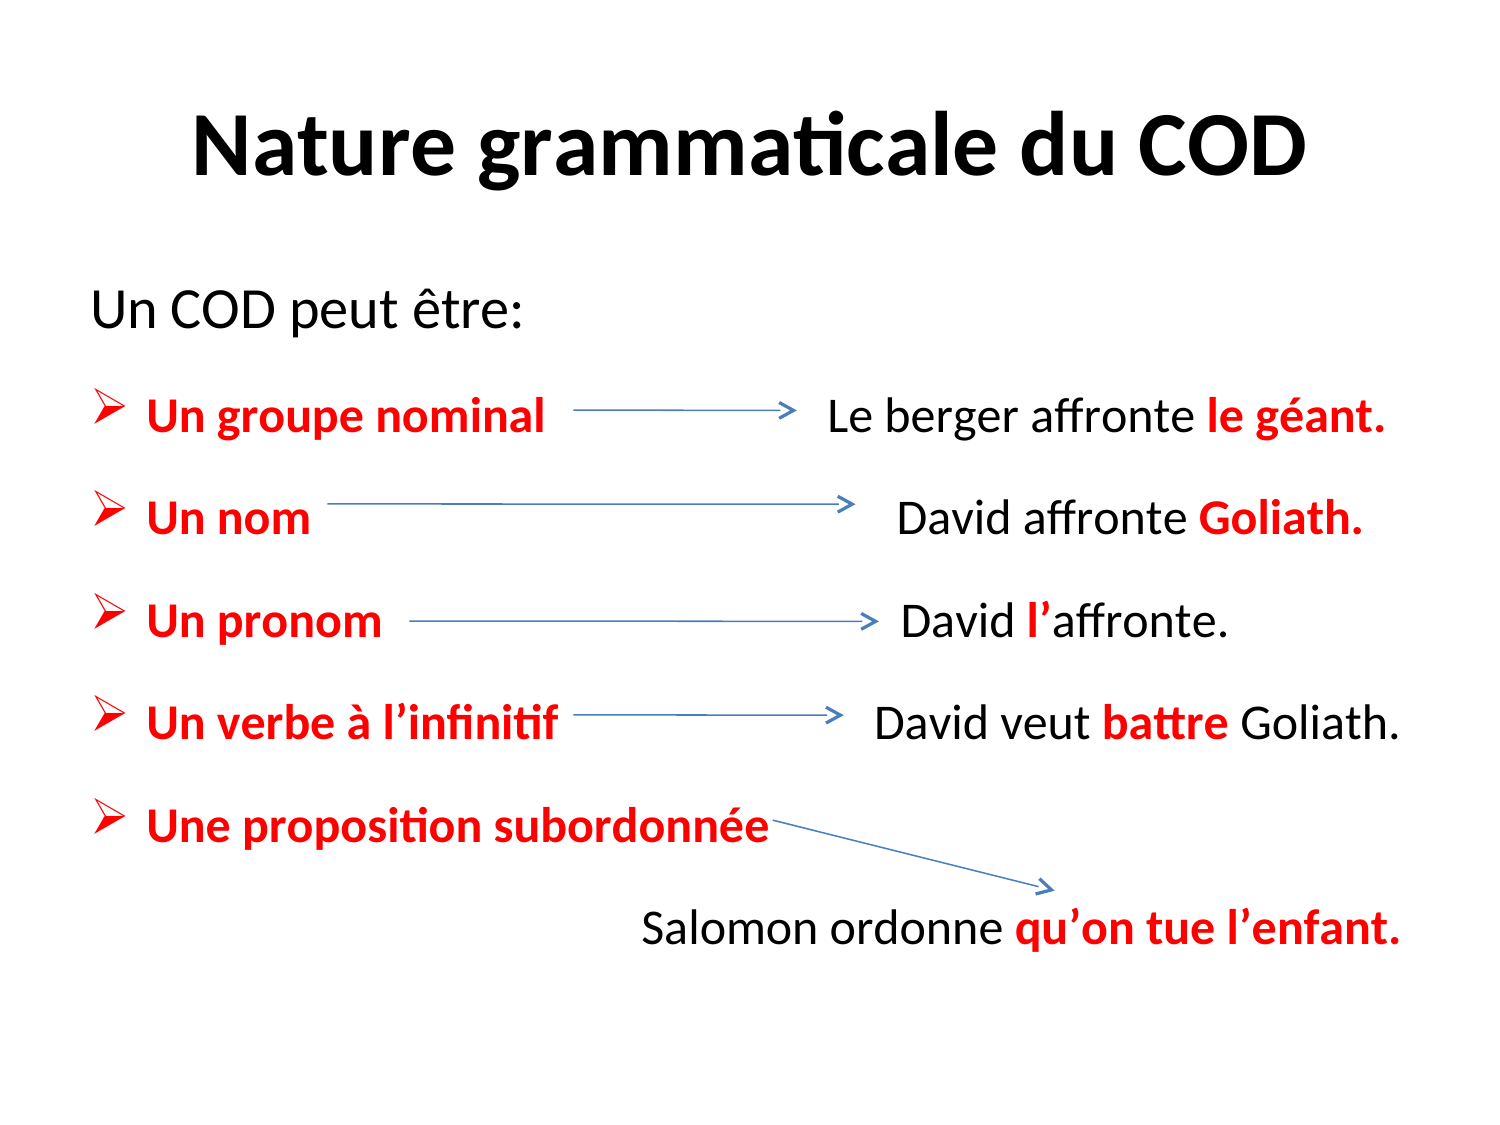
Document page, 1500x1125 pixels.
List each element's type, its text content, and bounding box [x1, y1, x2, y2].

title Nature grammaticale du COD [75, 45, 1426, 233]
list Un COD peut être: Un groupe nominal Le berger affronte le géant. Un nom David affronte Goliath. Un pronom David l’affronte. Un verbe à l’infinitif David veut battre Goliath. Une proposition subordonnée Salomon ordonne qu’on tue l’enfant. [75, 262, 1426, 1005]
